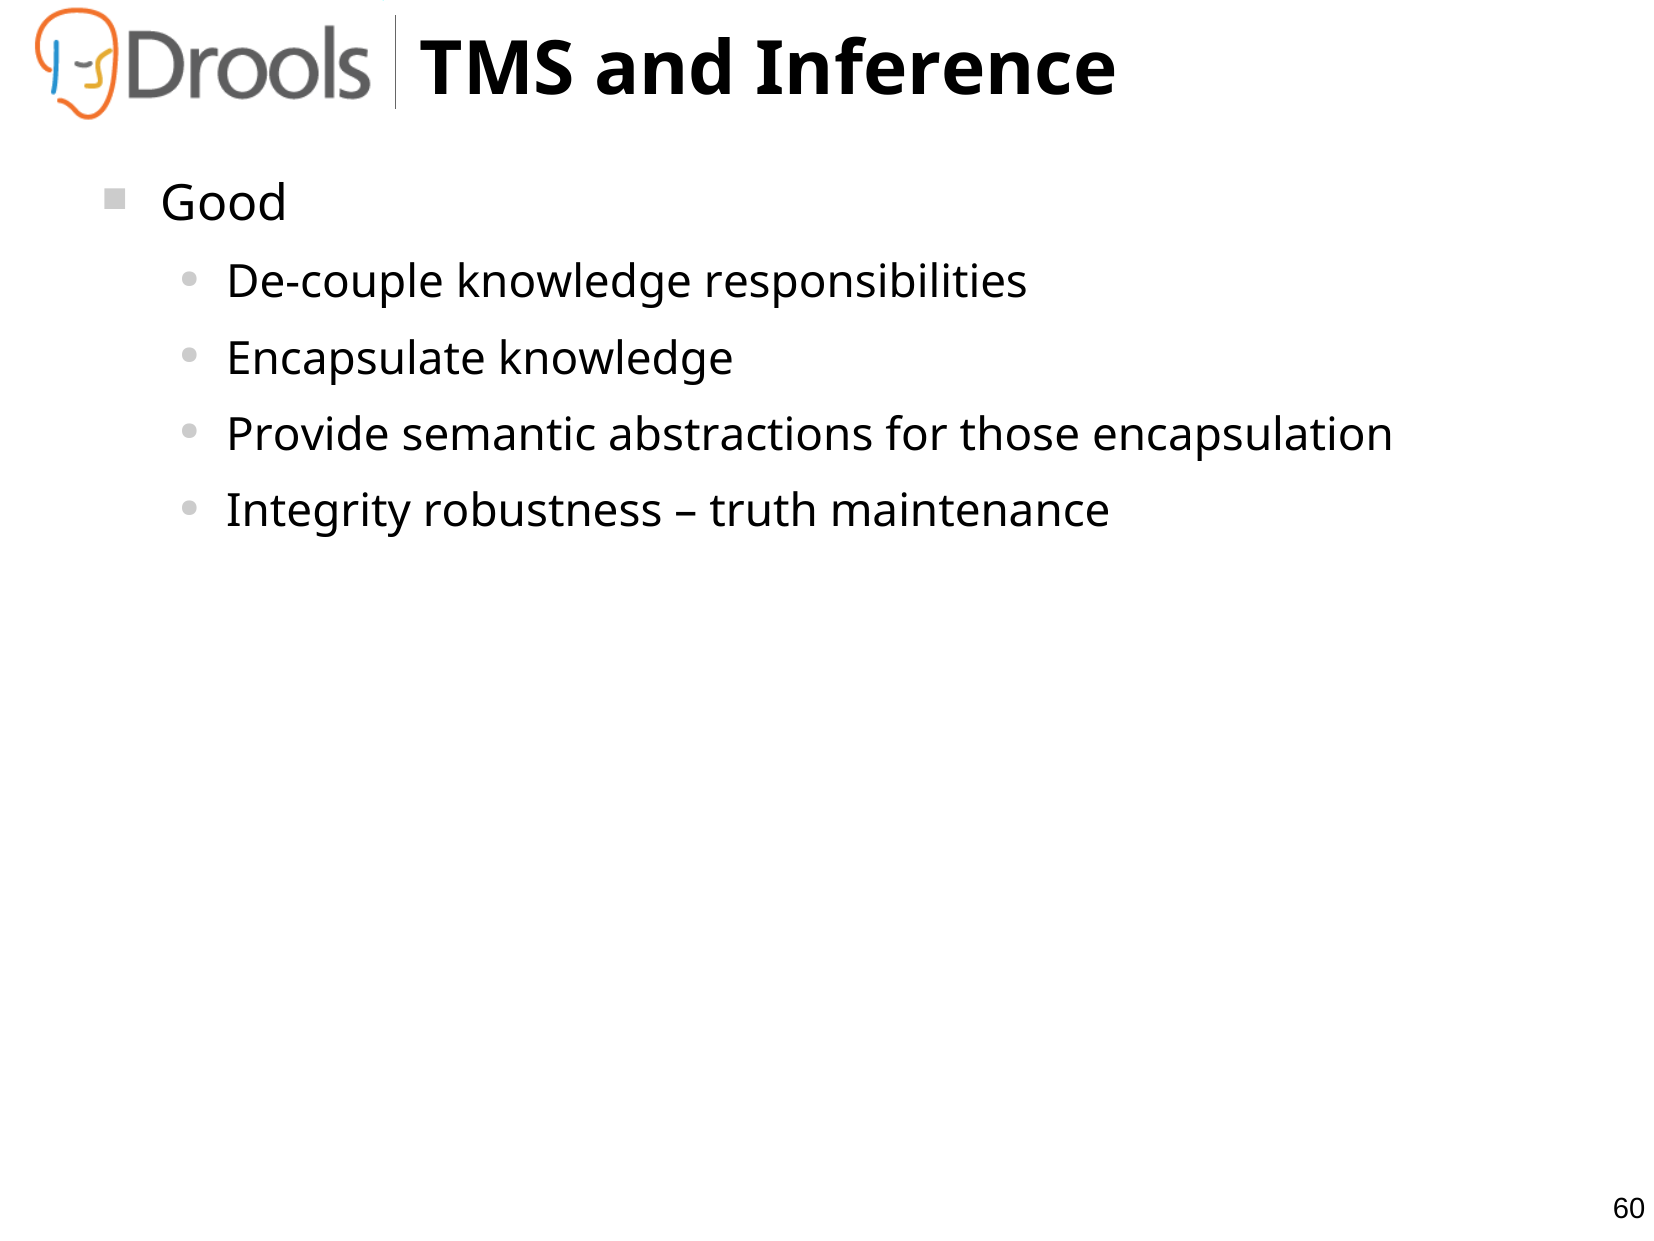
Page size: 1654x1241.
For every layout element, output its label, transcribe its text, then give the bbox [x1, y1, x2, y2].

title TMS and Inference [419, 12, 1630, 118]
picture [29, 0, 384, 126]
list Good De-couple knowledge responsibilities Encapsulate knowledge Provide semantic abstractions for those encapsulation Integrity robustness – truth maintenance [104, 166, 1517, 934]
